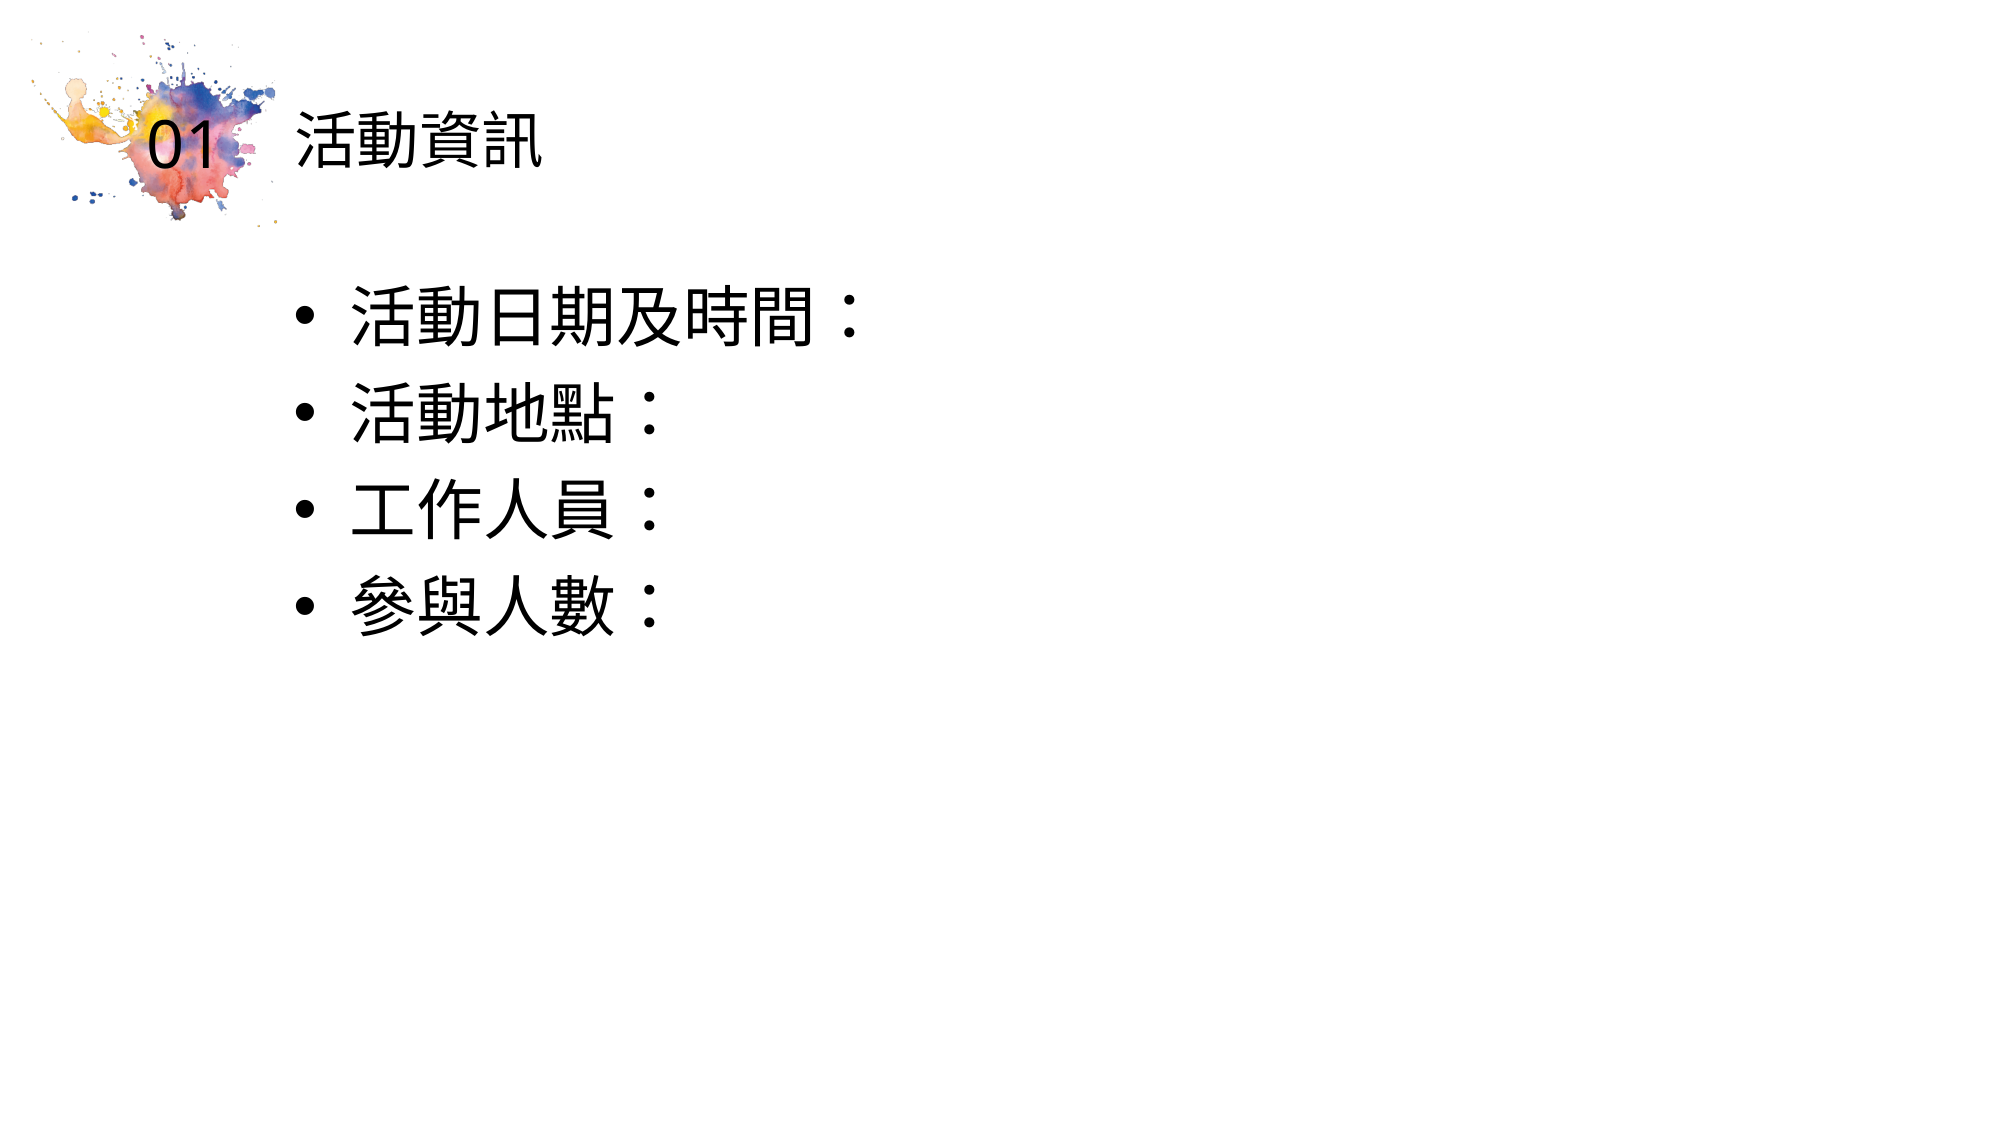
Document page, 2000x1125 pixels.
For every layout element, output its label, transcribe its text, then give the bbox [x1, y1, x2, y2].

title 活動資訊 [279, 45, 1872, 233]
list 活動日期及時間： 活動地點： 工作人員： 參與人數： [279, 262, 1872, 1005]
